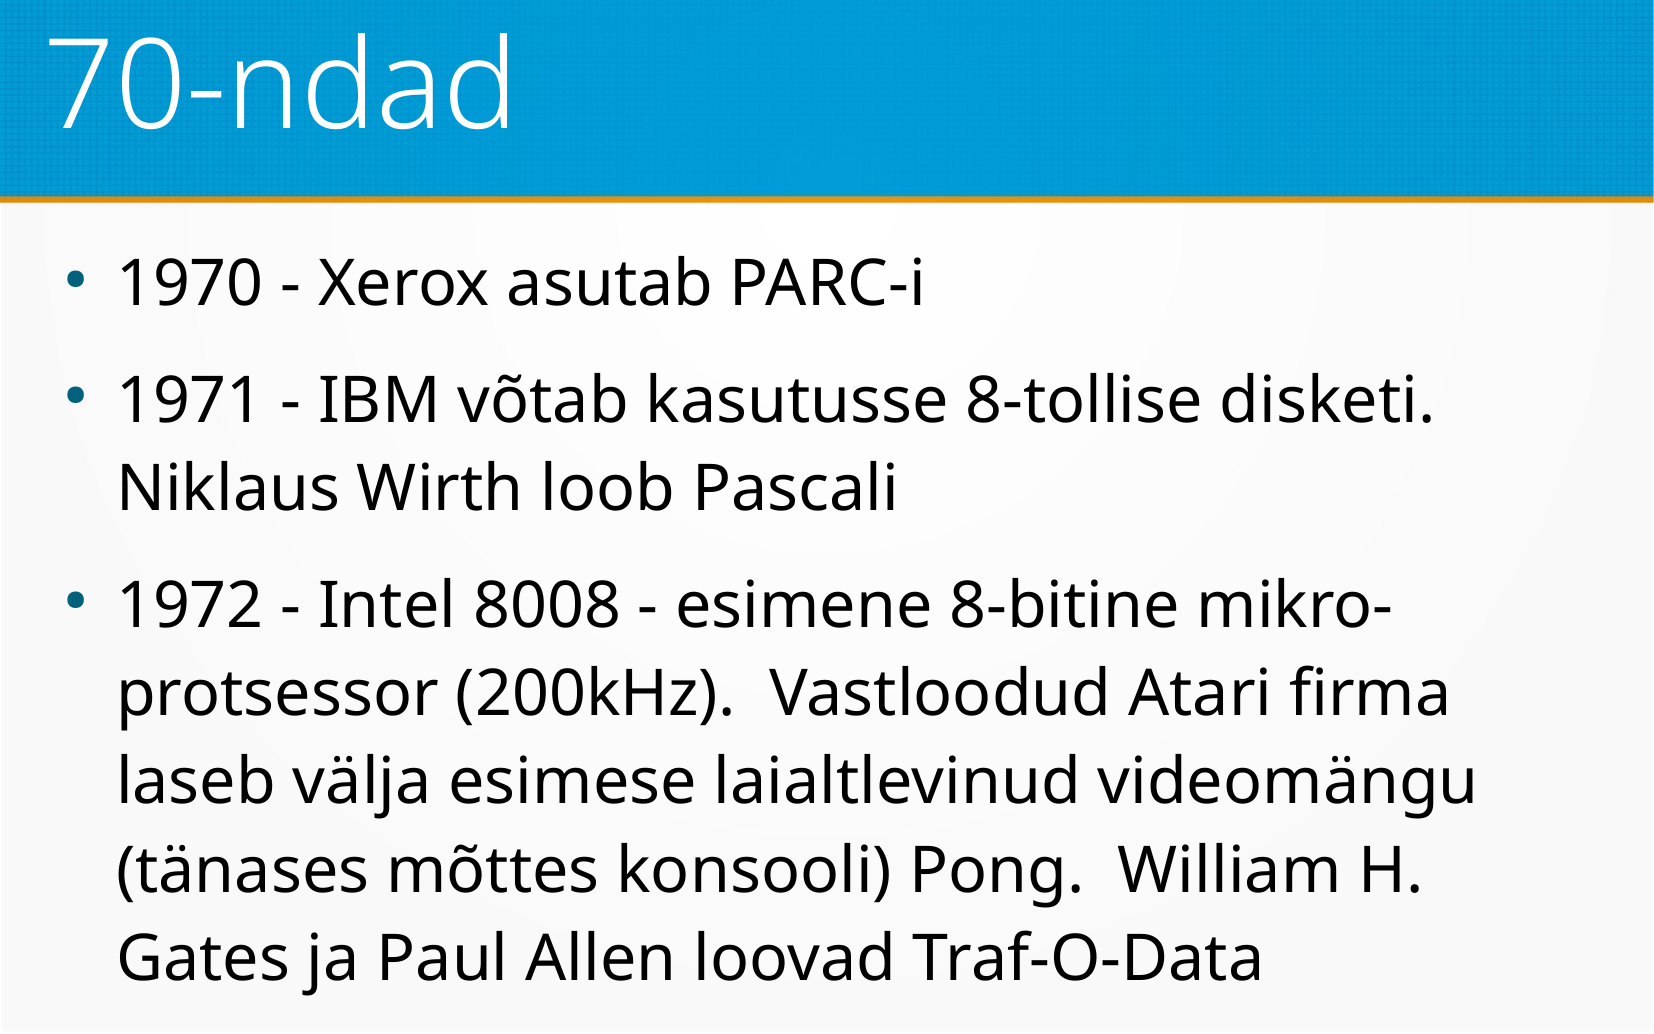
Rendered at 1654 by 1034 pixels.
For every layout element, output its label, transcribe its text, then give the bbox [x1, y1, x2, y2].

picture [0, 195, 1654, 1034]
list 1970 - Xerox asutab PARC-i 1971 - IBM võtab kasutusse 8-tollise disketi. Niklaus Wirth loob Pascali 1972 - Intel 8008 - esimene 8-bitine mikro-protsessor (200kHz). Vastloodud Atari firma laseb välja esimese laialtlevinud videomängu (tänases mõttes konsooli) Pong. William H. Gates ja Paul Allen loovad Traf-O-Data [47, 236, 1607, 1002]
title 70-ndad [43, 0, 1619, 166]
